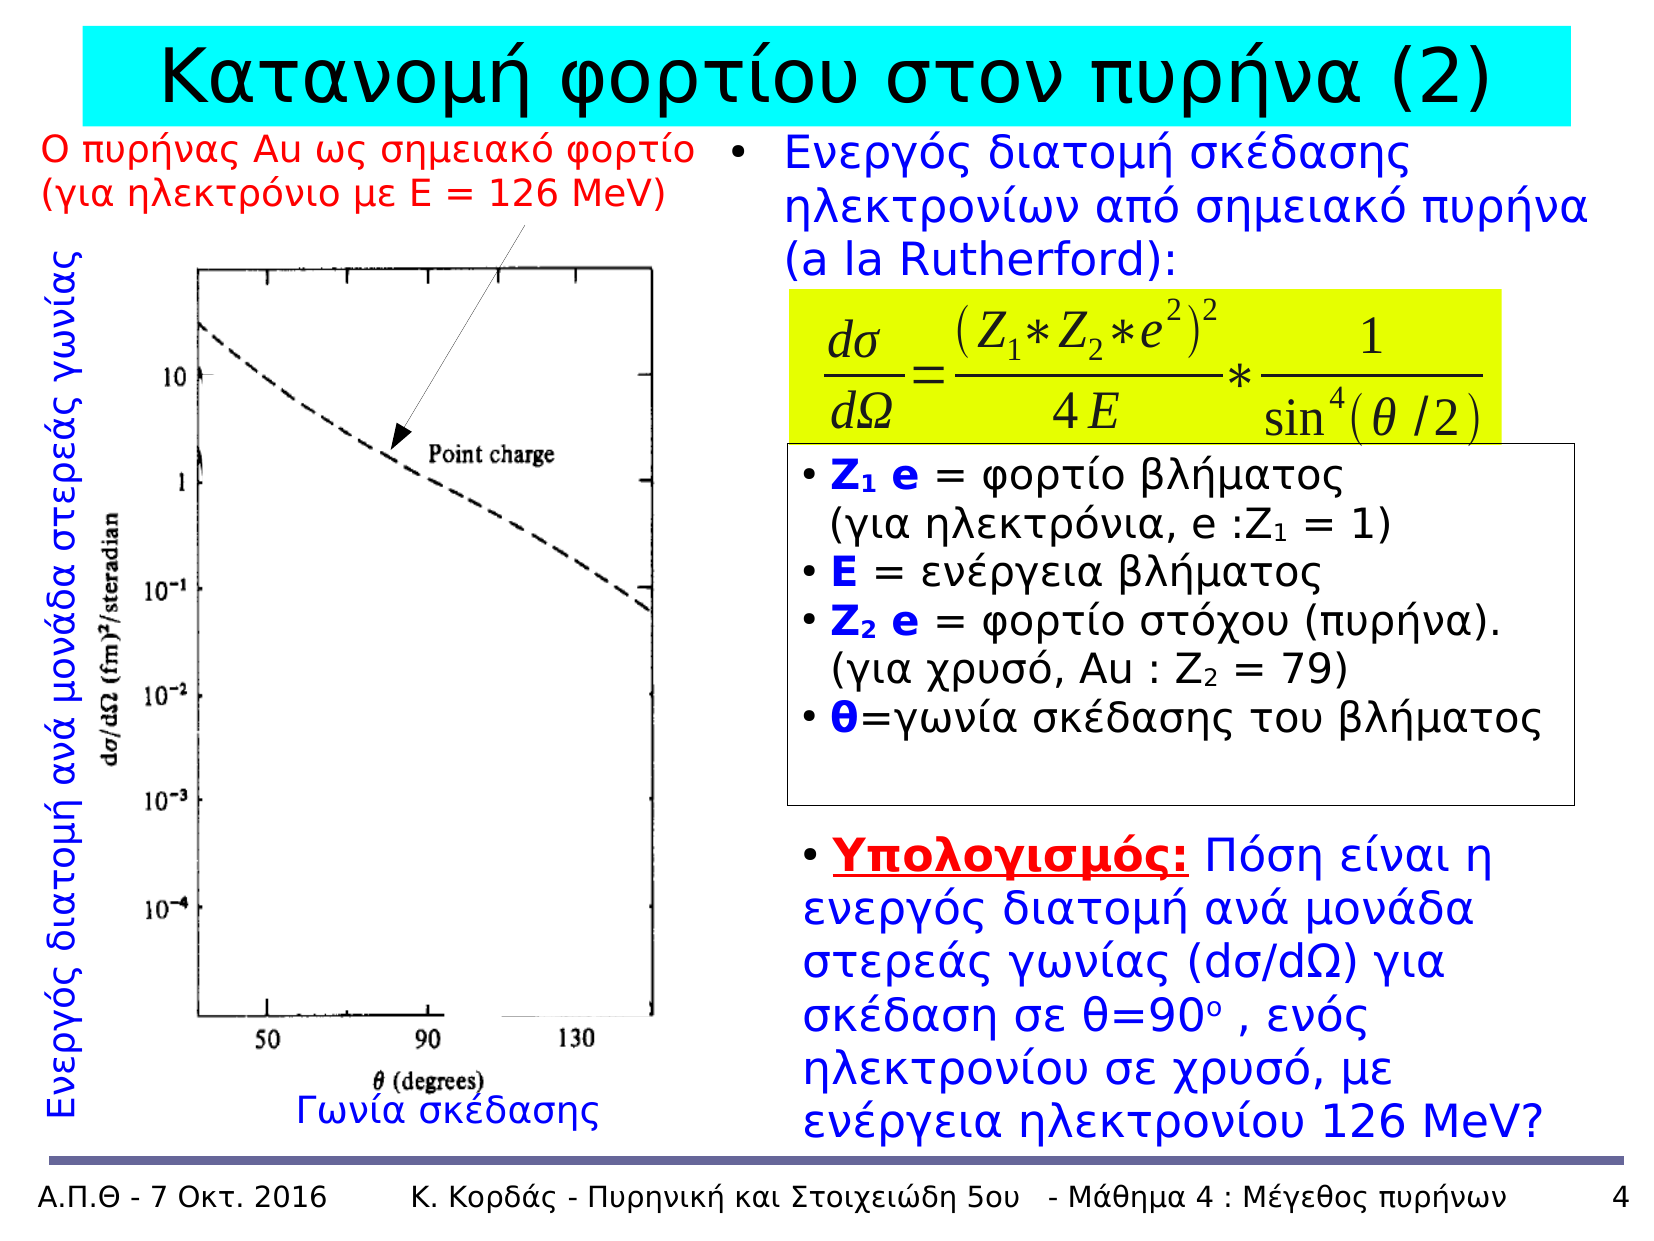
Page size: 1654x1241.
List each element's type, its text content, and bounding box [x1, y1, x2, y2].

text_box [202, 375, 650, 1023]
text_box Γωνία σκέδασης [280, 1081, 656, 1141]
text_box Υπολογισμός: Πόση είναι η ενεργός διατομή ανά μονάδα στερεάς γωνίας (dσ/dΩ) για σκέδαση σε θ=90ο , ενός ηλεκτρονίου σε χρυσό, με ενέργεια ηλεκτρονίου 126 MeV? [787, 821, 1575, 1159]
picture [92, 262, 673, 1099]
text_box Ζ1 e = φορτίο βλήματος (για ηλεκτρόνια, e :Z1 = 1) Ε = ενέργεια βλήματος Ζ2 e = φορτίο στόχου (πυρήνα). (για χρυσό, Au : Z2 = 79) θ=γωνία σκέδασης του βλήματος [787, 443, 1575, 806]
chart [807, 289, 1499, 443]
text_box Ο πυρήνας Au ως σημειακό φορτίο (για ηλεκτρόνιο με Ε = 126 MeV) [25, 120, 747, 224]
title Κατανομή φορτίου στον πυρήνα (2) [82, 32, 1571, 120]
text_box Ενεργός διατομή ανά μονάδα στερεάς γωνίας [32, 197, 92, 1136]
list Ενεργός διατομή σκέδασης ηλεκτρονίων από σημειακό πυρήνα (a la Rutherford): [712, 126, 1613, 1088]
